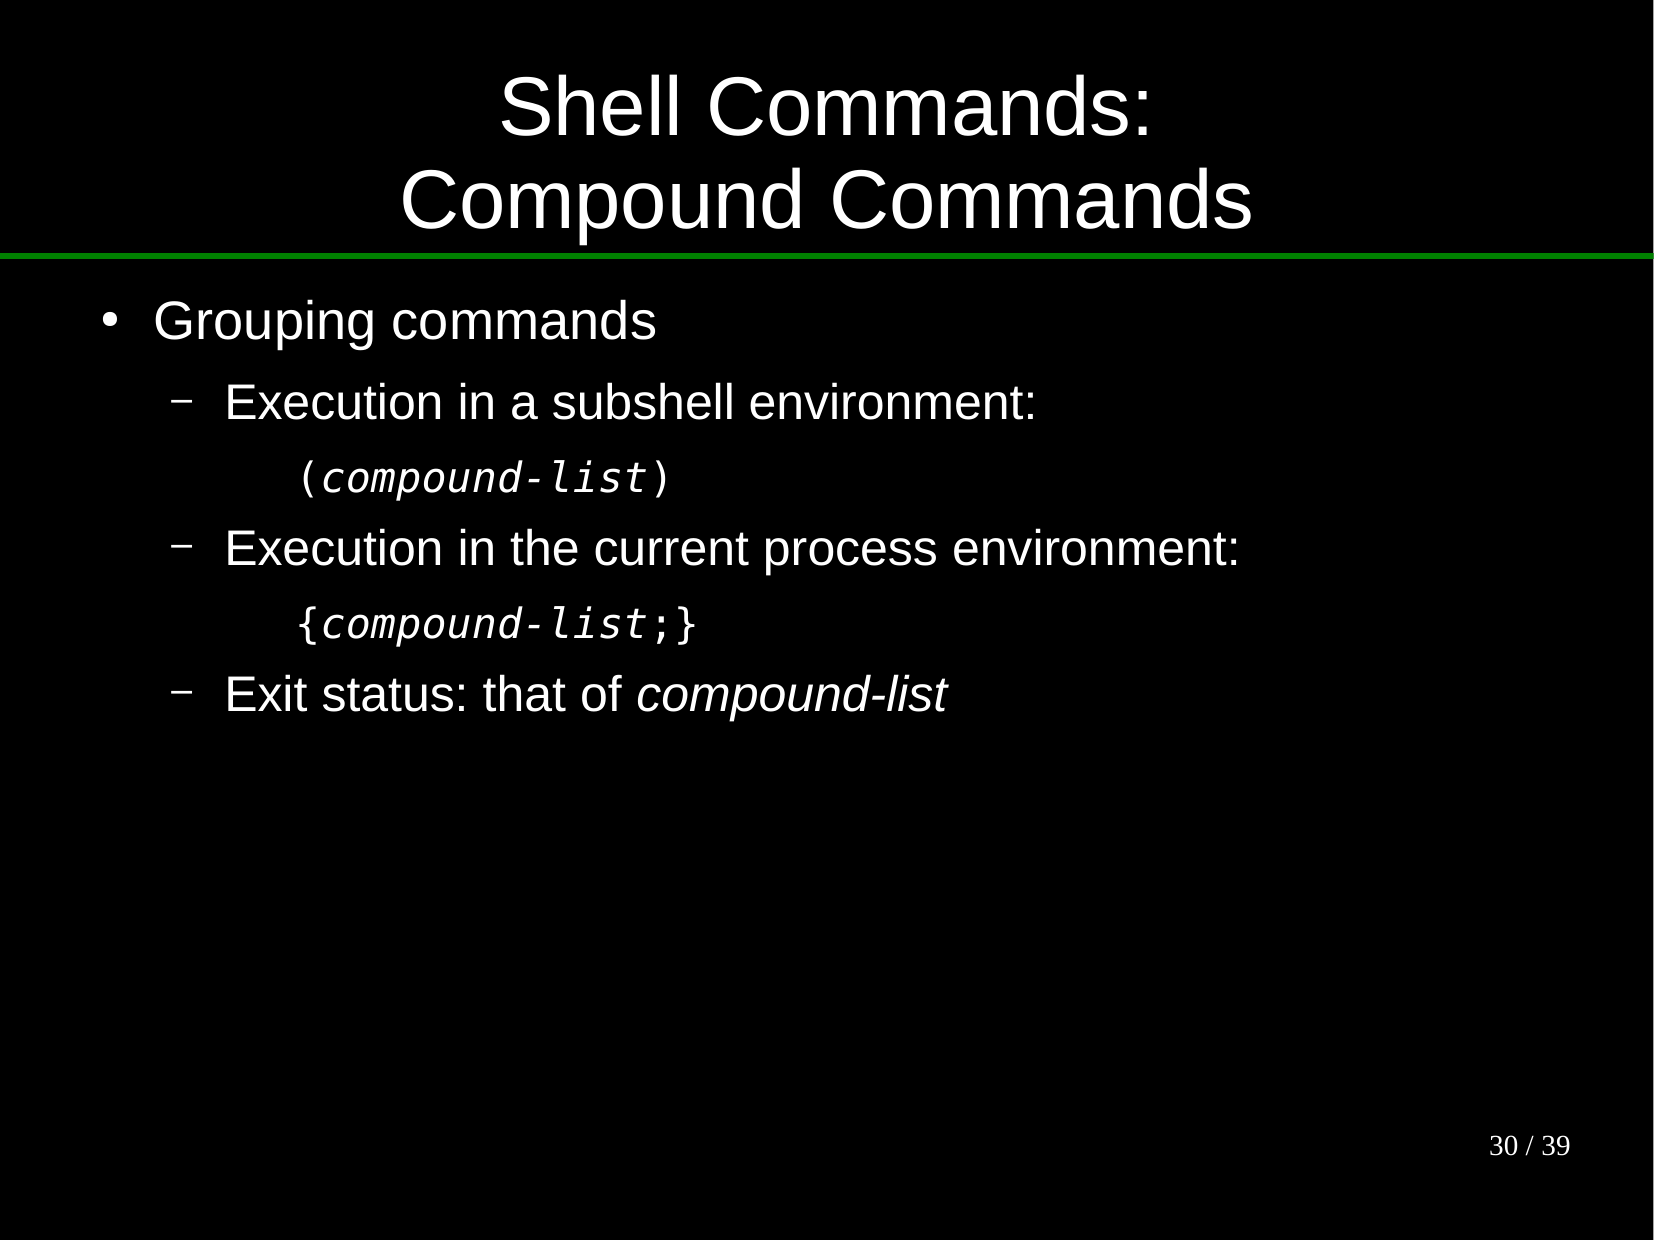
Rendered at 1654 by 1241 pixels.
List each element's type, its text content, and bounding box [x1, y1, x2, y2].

title Shell Commands: Compound Commands [82, 49, 1571, 257]
list Grouping commands Execution in a subshell environment: (compound-list) Execution in the current process environment: {compound-list;} Exit status: that of compound-list [82, 290, 1538, 1010]
